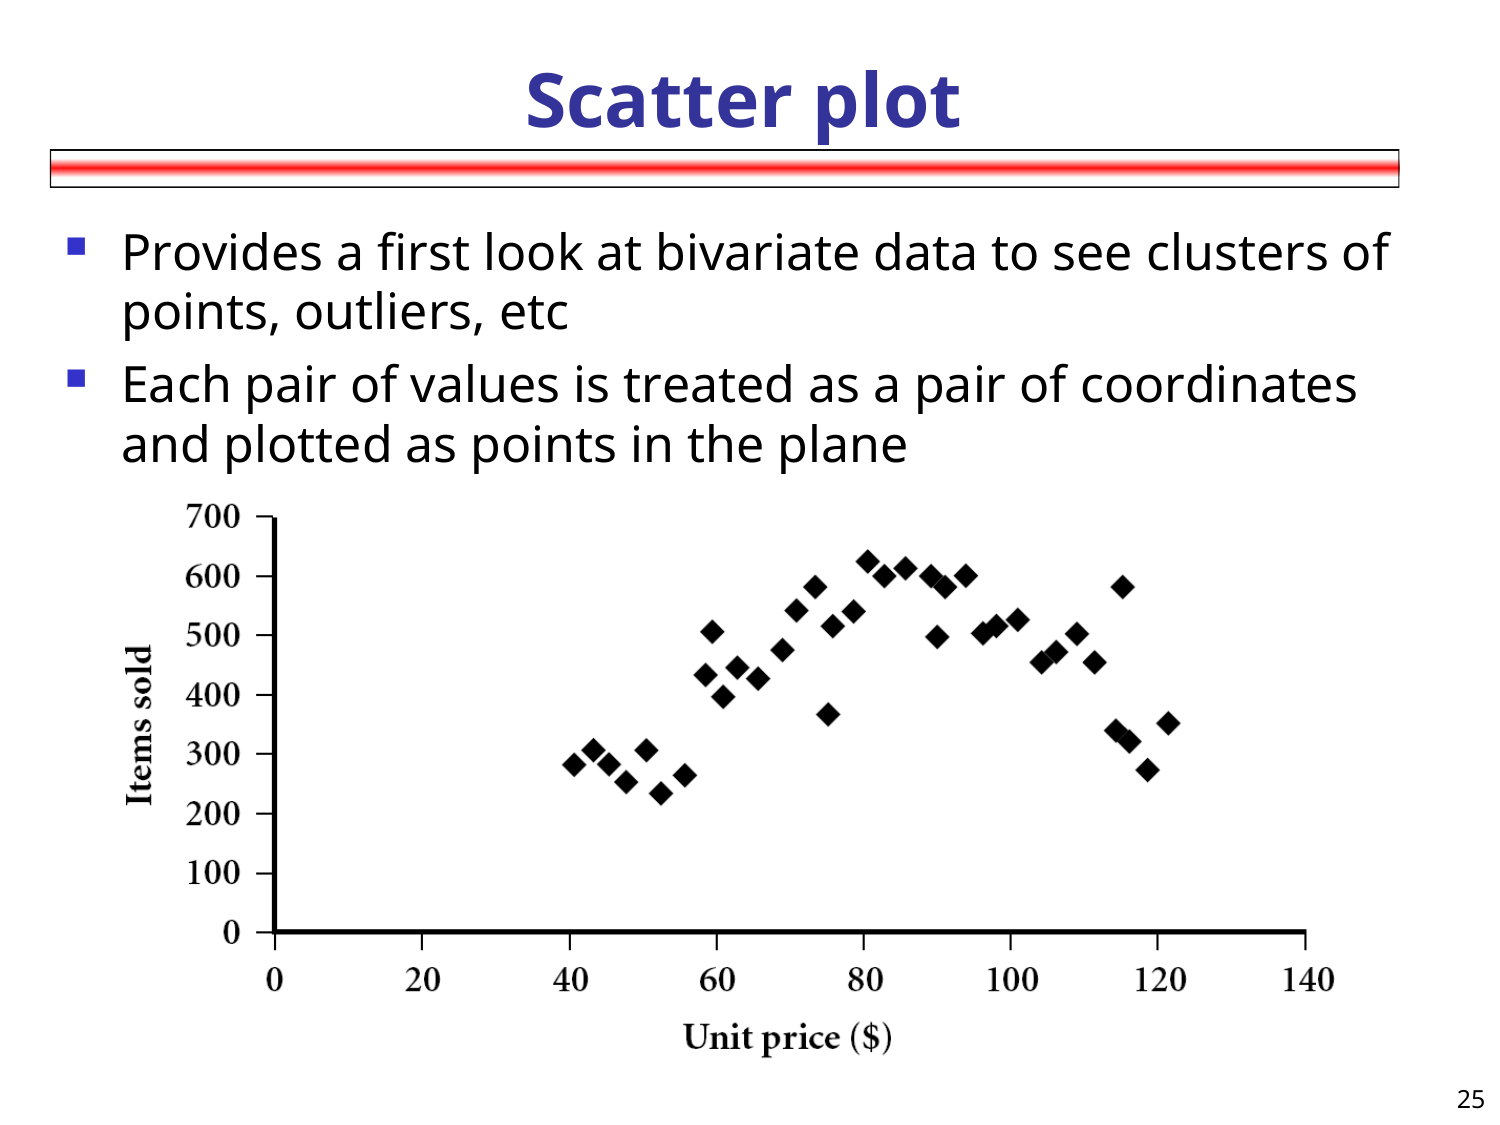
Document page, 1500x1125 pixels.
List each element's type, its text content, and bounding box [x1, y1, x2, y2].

list Provides a first look at bivariate data to see clusters of points, outliers, etc Each pair of values is treated as a pair of coordinates and plotted as points in the plane [49, 212, 1425, 505]
title Scatter plot [24, 44, 1463, 150]
picture [125, 487, 1338, 1070]
text_box <number> [1187, 1062, 1500, 1125]
